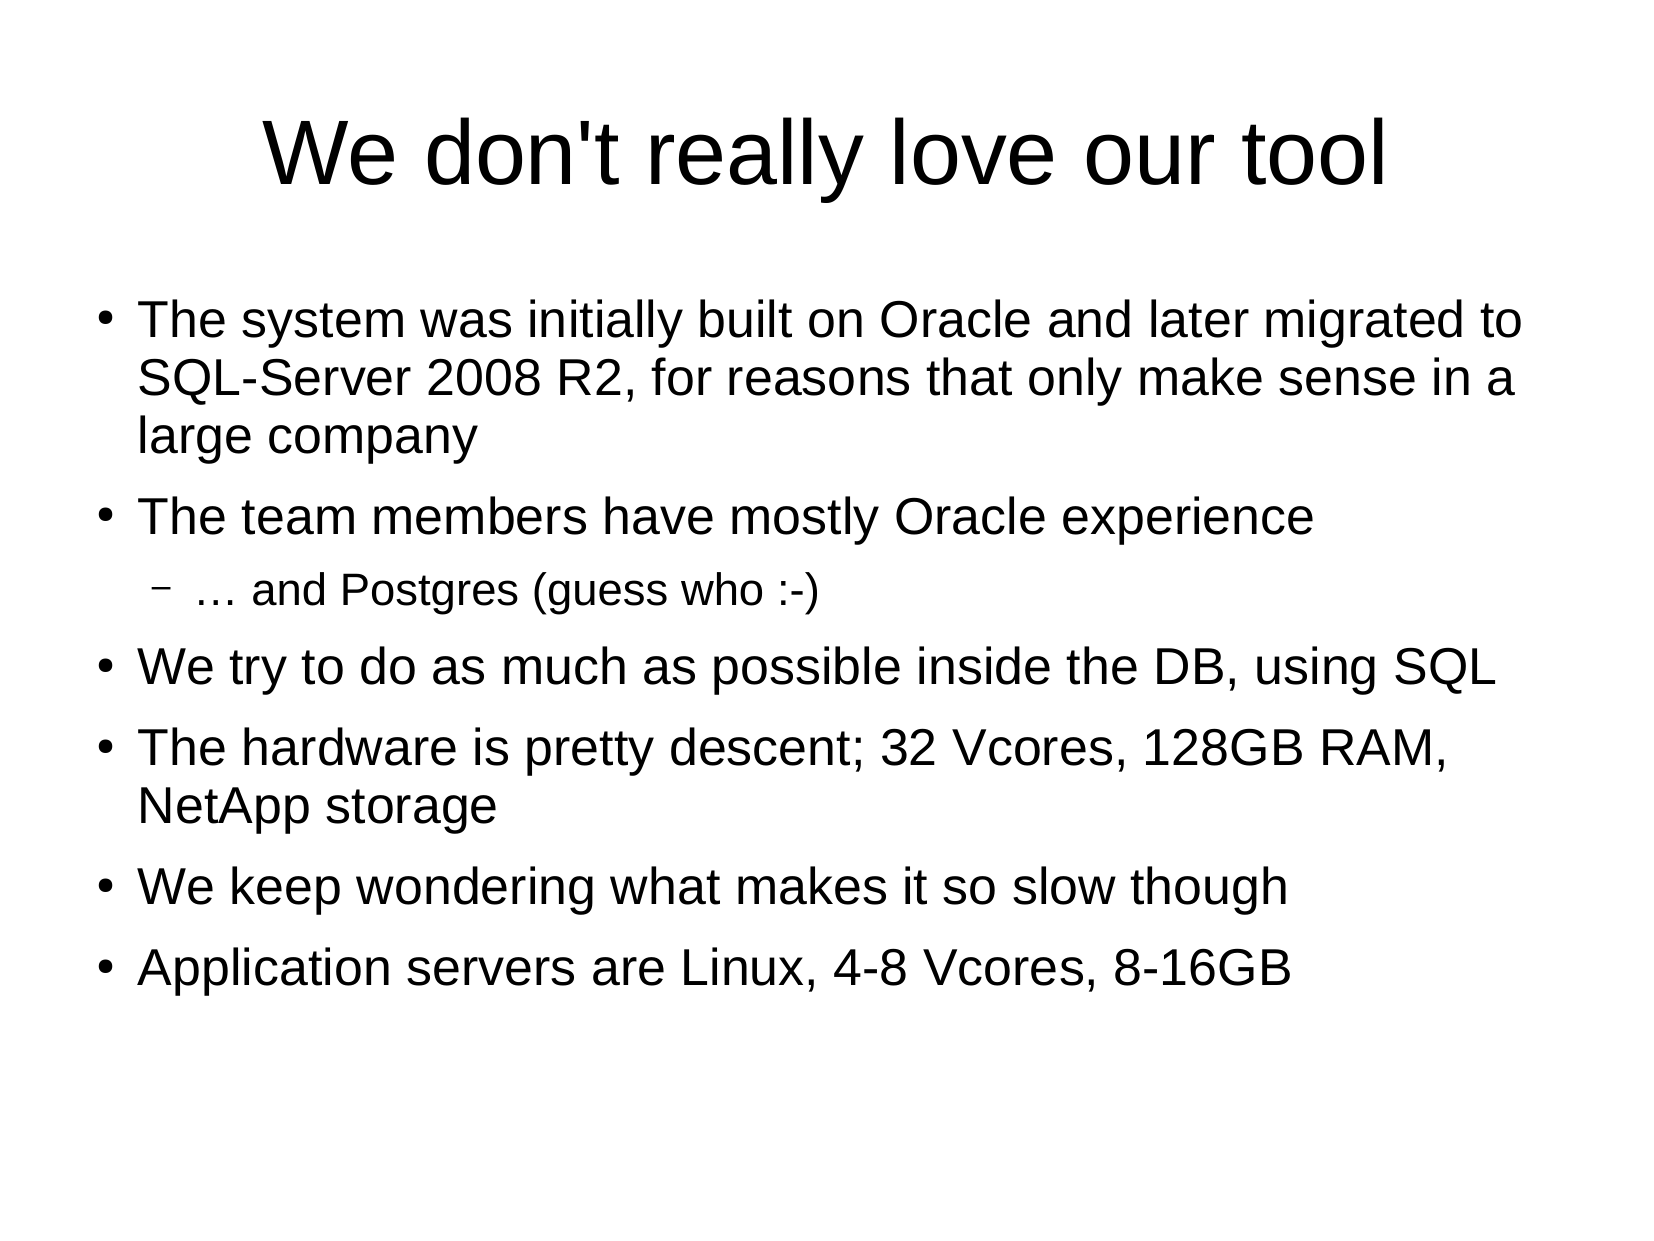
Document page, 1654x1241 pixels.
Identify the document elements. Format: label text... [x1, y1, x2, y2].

title We don't really love our tool [82, 49, 1571, 257]
list The system was initially built on Oracle and later migrated to SQL-Server 2008 R2, for reasons that only make sense in a large company The team members have mostly Oracle experience … and Postgres (guess who :-) We try to do as much as possible inside the DB, using SQL The hardware is pretty descent; 32 Vcores, 128GB RAM, NetApp storage We keep wondering what makes it so slow though Application servers are Linux, 4-8 Vcores, 8-16GB [82, 290, 1571, 1010]
